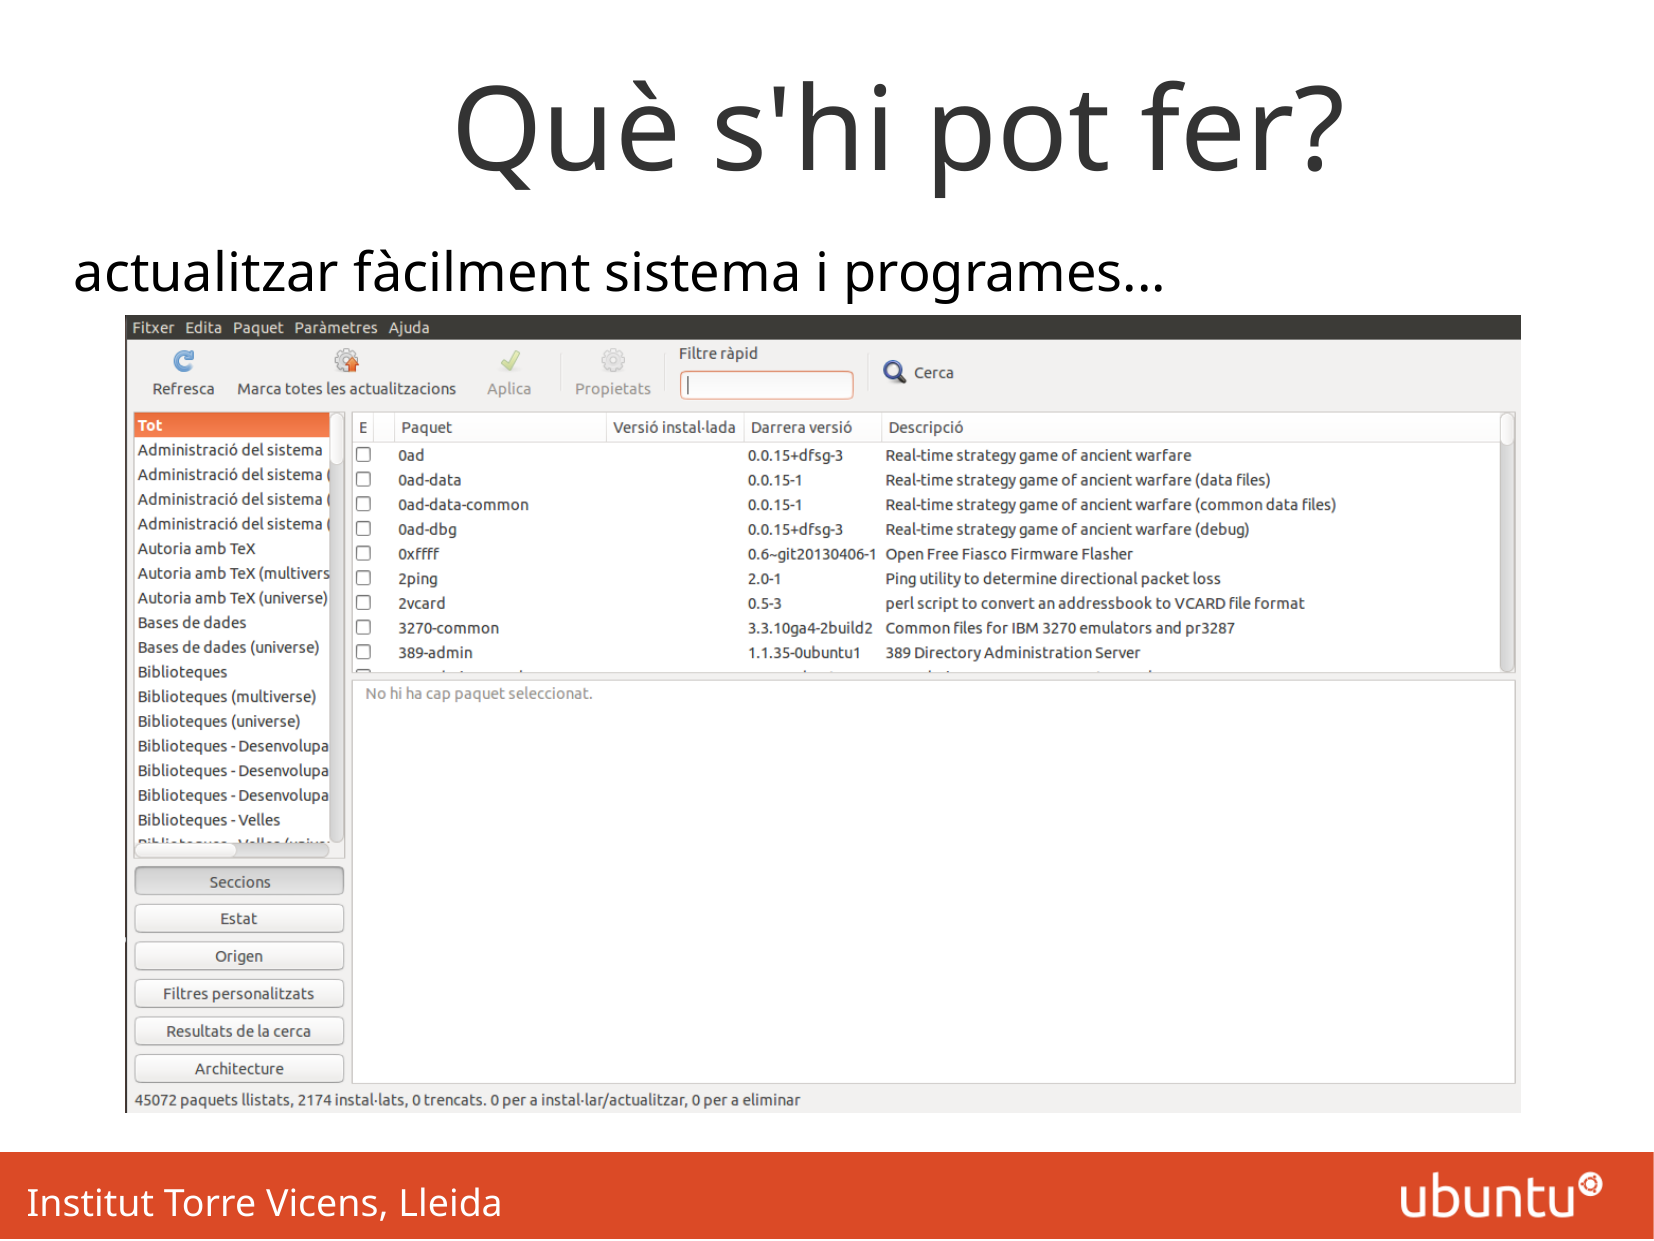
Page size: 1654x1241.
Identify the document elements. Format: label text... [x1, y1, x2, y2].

text_box actualitzar fàcilment sistema i programes... [59, 226, 1625, 1078]
title Què s'hi pot fer? [55, 29, 1595, 237]
picture [125, 315, 1521, 1113]
picture [0, 1152, 1654, 1239]
text_box Institut Torre Vicens, Lleida 17/05/2014 [11, 1169, 739, 1227]
